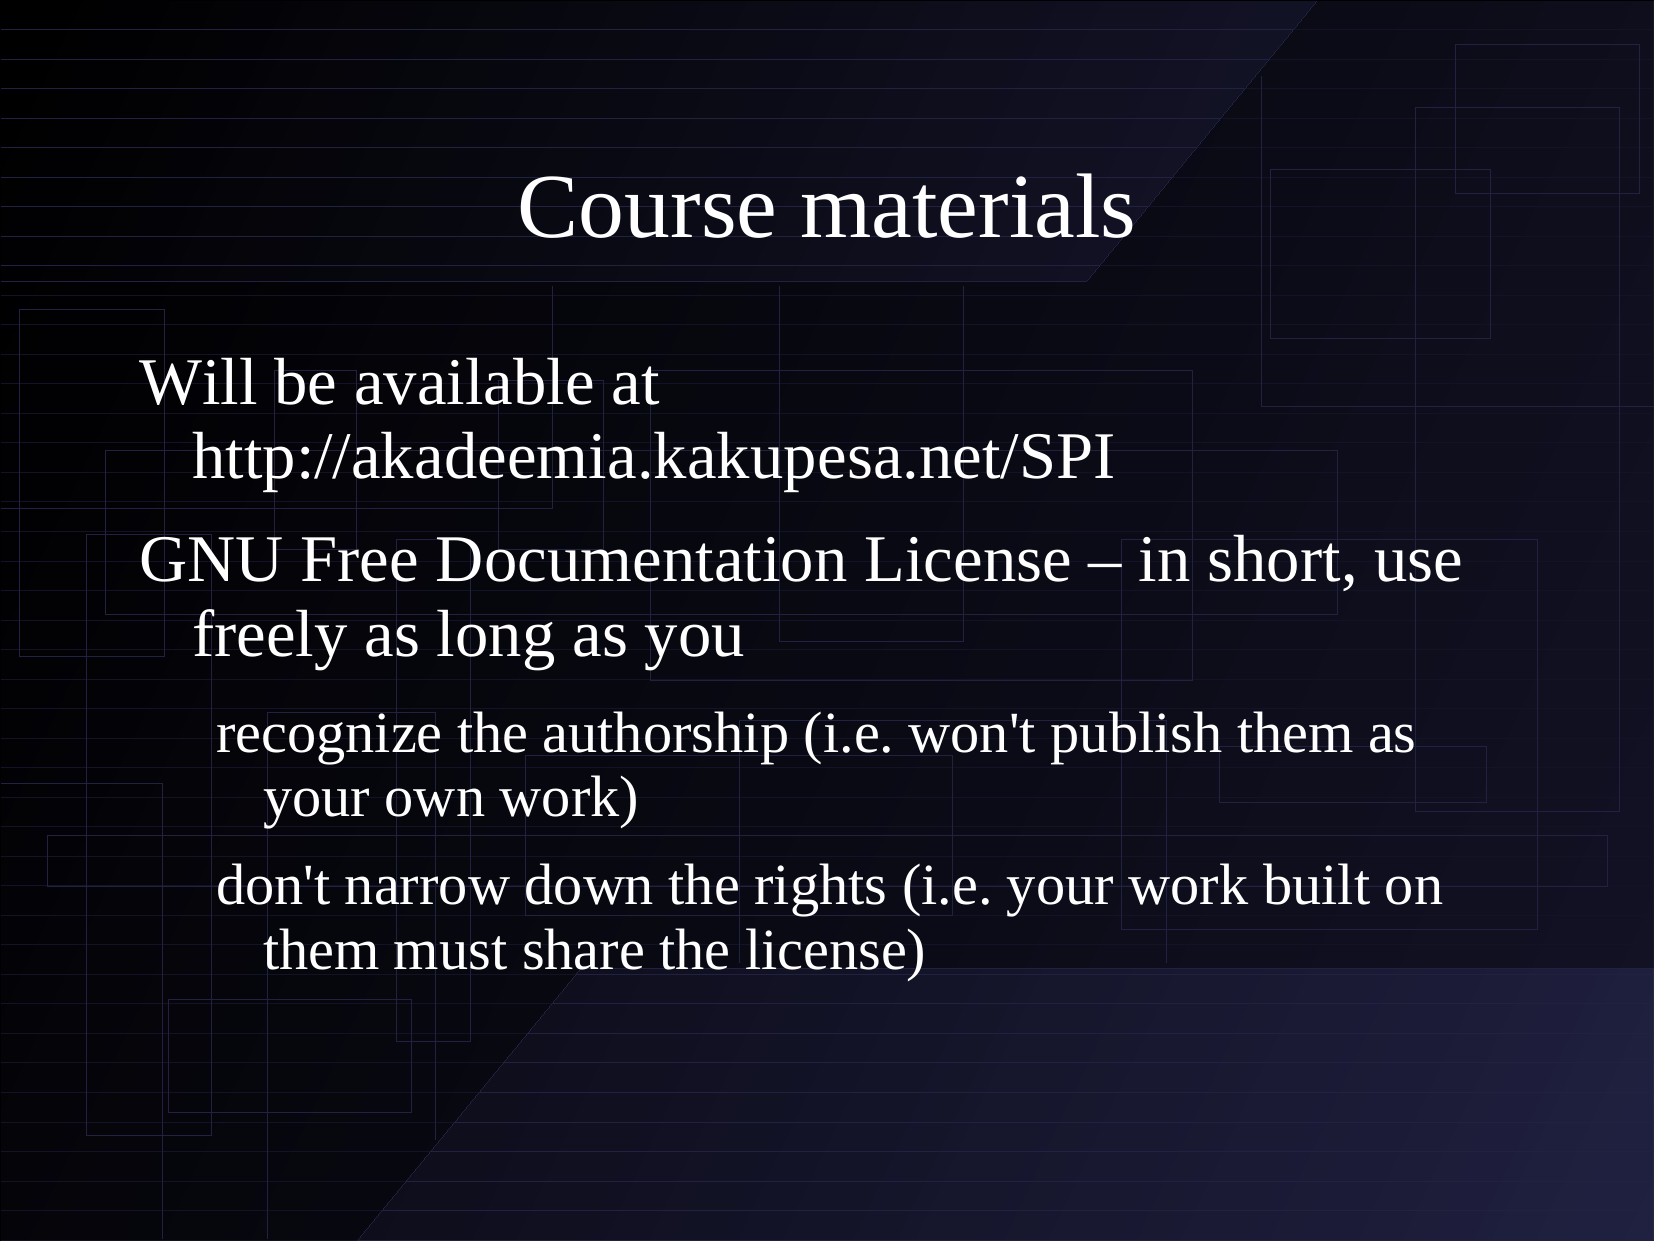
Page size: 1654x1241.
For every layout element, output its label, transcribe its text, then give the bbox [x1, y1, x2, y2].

list Will be available at http://akadeemia.kakupesa.net/SPI GNU Free Documentation License – in short, use freely as long as you recognize the authorship (i.e. won't publish them as your own work) don't narrow down the rights (i.e. your work built on them must share the license) [121, 344, 1534, 1127]
title Course materials [121, 102, 1534, 311]
